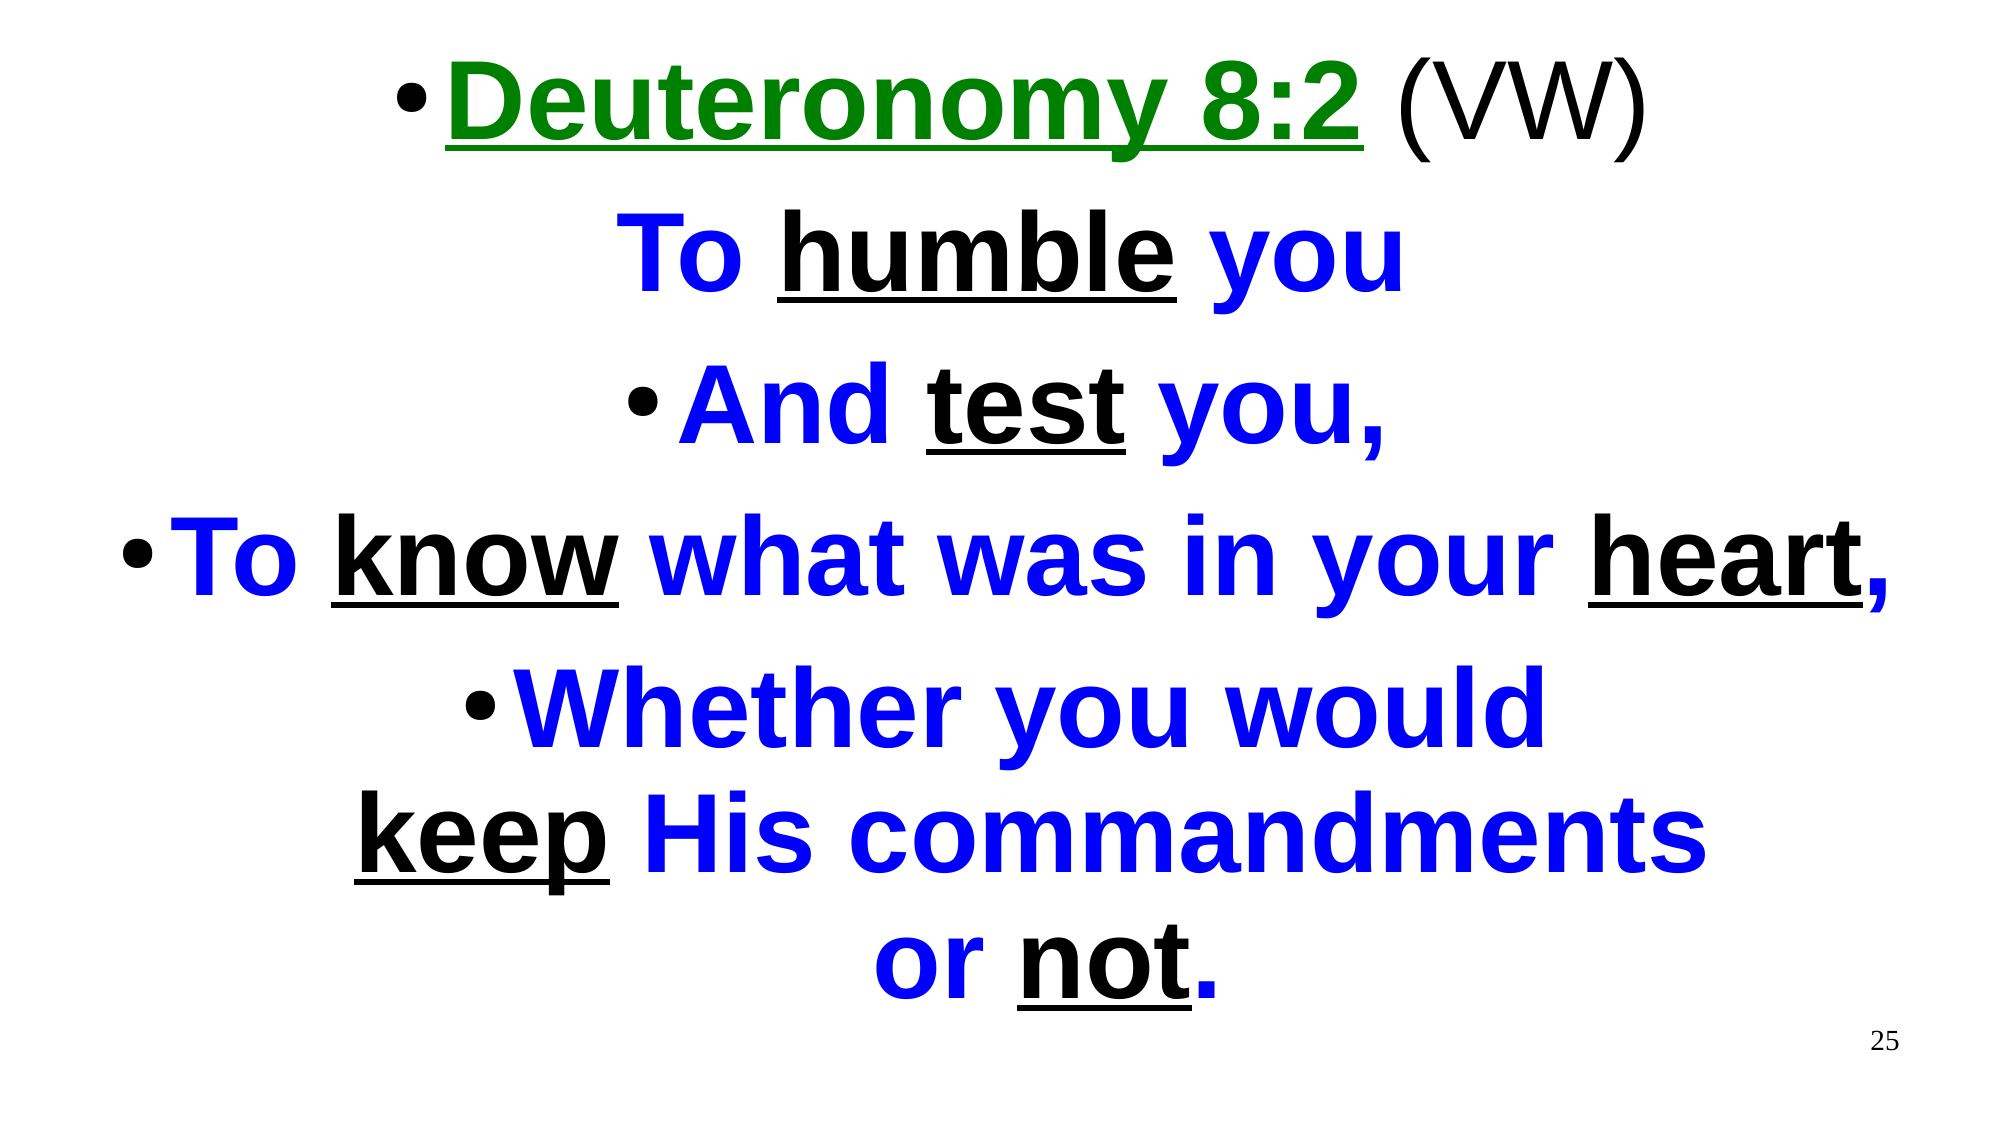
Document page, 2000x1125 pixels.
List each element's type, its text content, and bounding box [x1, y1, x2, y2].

list Deuteronomy 8:2 (VW) To humble you And test you, To know what was in your heart, Whether you would keep His commandments or not. [37, 37, 1988, 1125]
